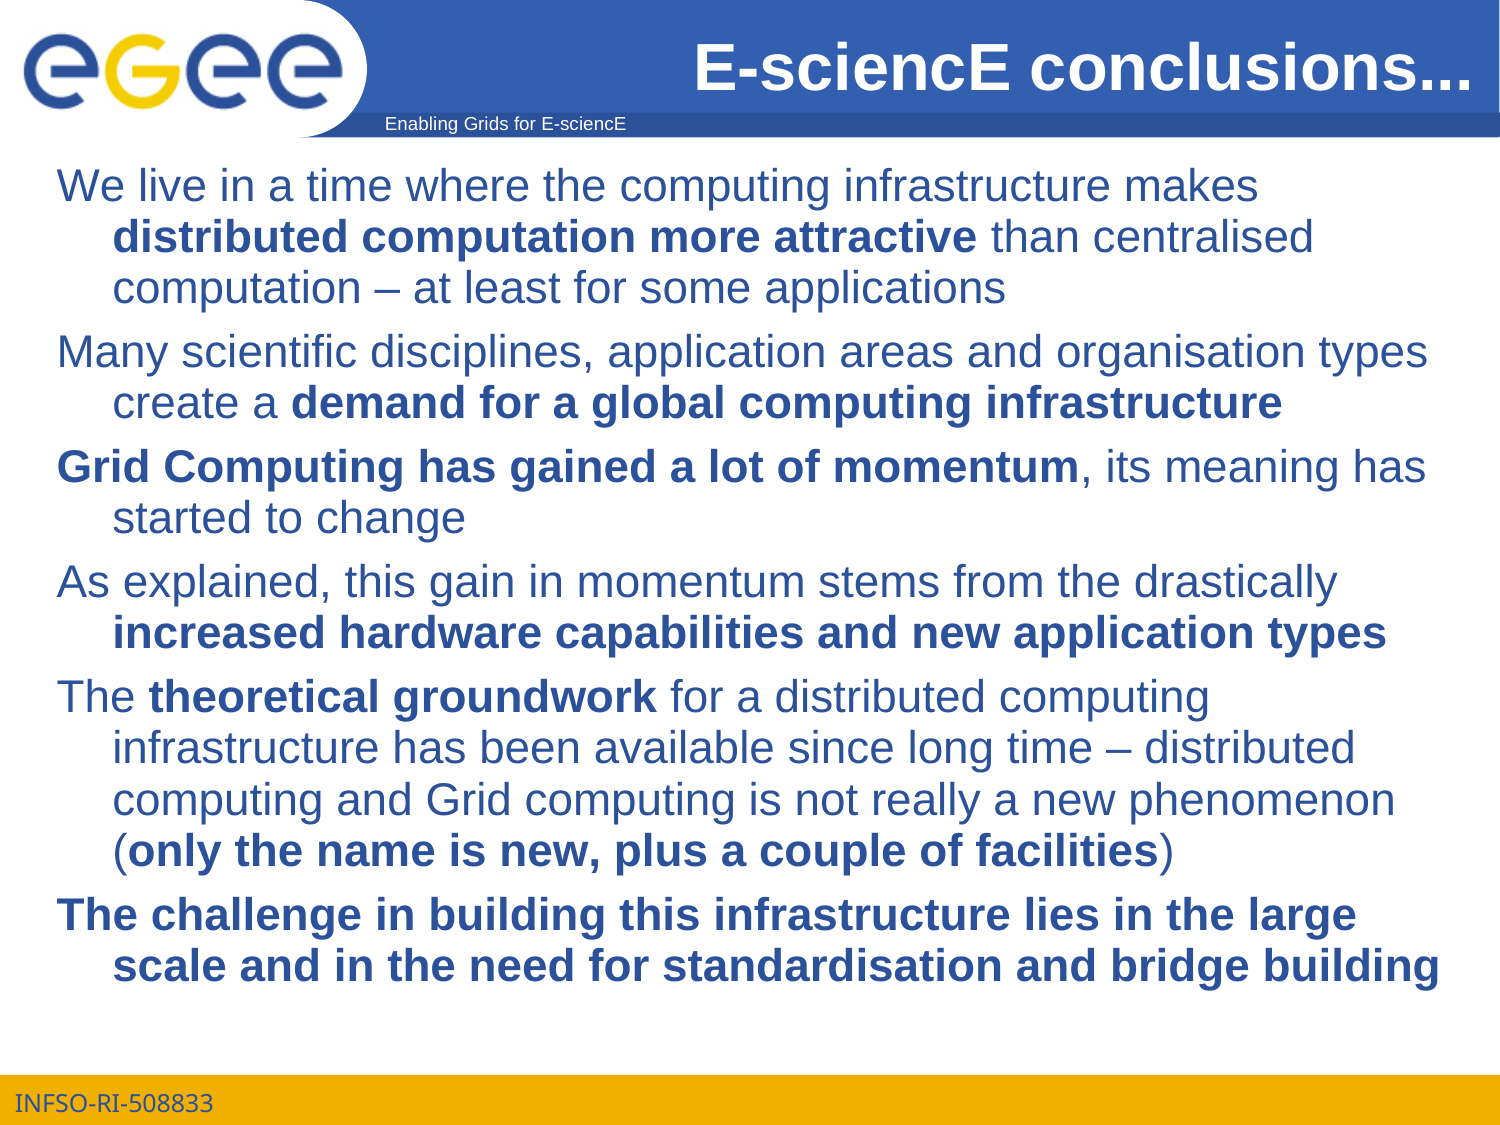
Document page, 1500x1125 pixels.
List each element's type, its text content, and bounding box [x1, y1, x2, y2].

list We live in a time where the computing infrastructure makes distributed computation more attractive than centralised computation – at least for some applications Many scientific disciplines, application areas and organisation types create a demand for a global computing infrastructure Grid Computing has gained a lot of momentum, its meaning has started to change As explained, this gain in momentum stems from the drastically increased hardware capabilities and new application types The theoretical groundwork for a distributed computing infrastructure has been available since long time – distributed computing and Grid computing is not really a new phenomenon (only the name is new, plus a couple of facilities) The challenge in building this infrastructure lies in the large scale and in the need for standardisation and bridge building [56, 159, 1466, 1051]
picture [18, 30, 349, 112]
title E-sciencE conclusions... [369, 0, 1475, 195]
